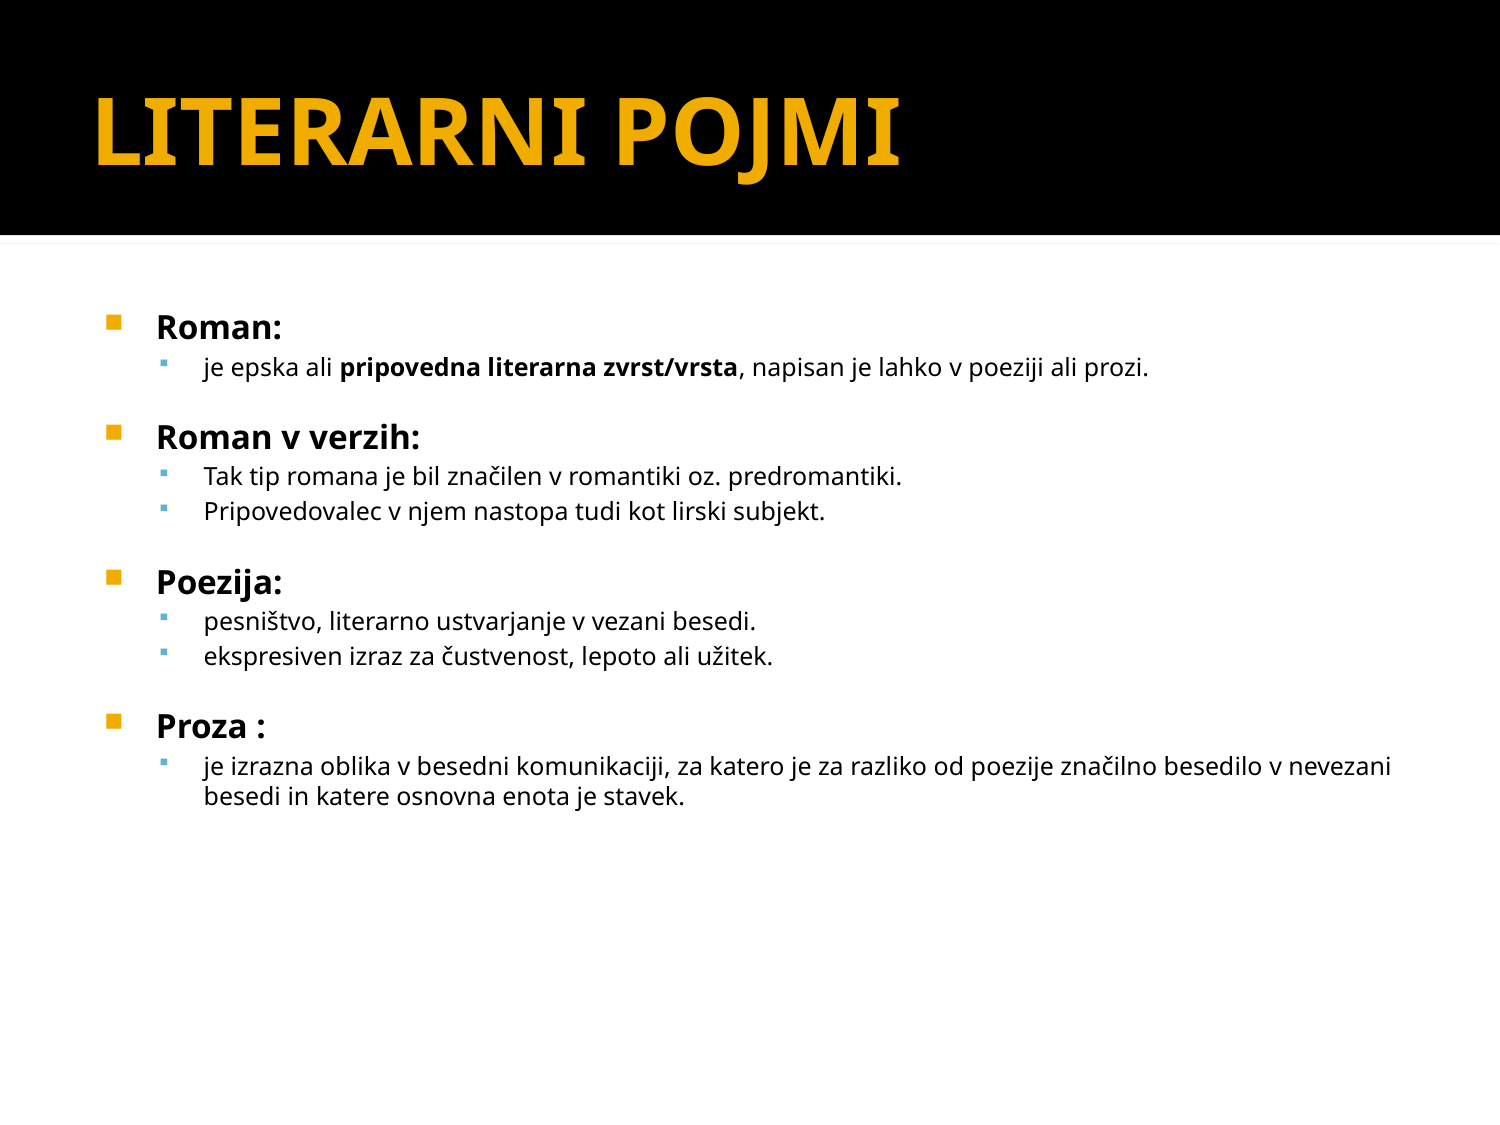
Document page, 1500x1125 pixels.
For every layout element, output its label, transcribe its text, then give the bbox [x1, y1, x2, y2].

title LITERARNI POJMI [75, 25, 1425, 231]
list Roman: je epska ali pripovedna literarna zvrst/vrsta, napisan je lahko v poeziji ali prozi. Roman v verzih: Tak tip romana je bil značilen v romantiki oz. predromantiki. Pripovedovalec v njem nastopa tudi kot lirski subjekt. Poezija: pesništvo, literarno ustvarjanje v vezani besedi. ekspresiven izraz za čustvenost, lepoto ali užitek. Proza : je izrazna oblika v besedni komunikaciji, za katero je za razliko od poezije značilno besedilo v nevezani besedi in katere osnovna enota je stavek. [75, 291, 1425, 1050]
